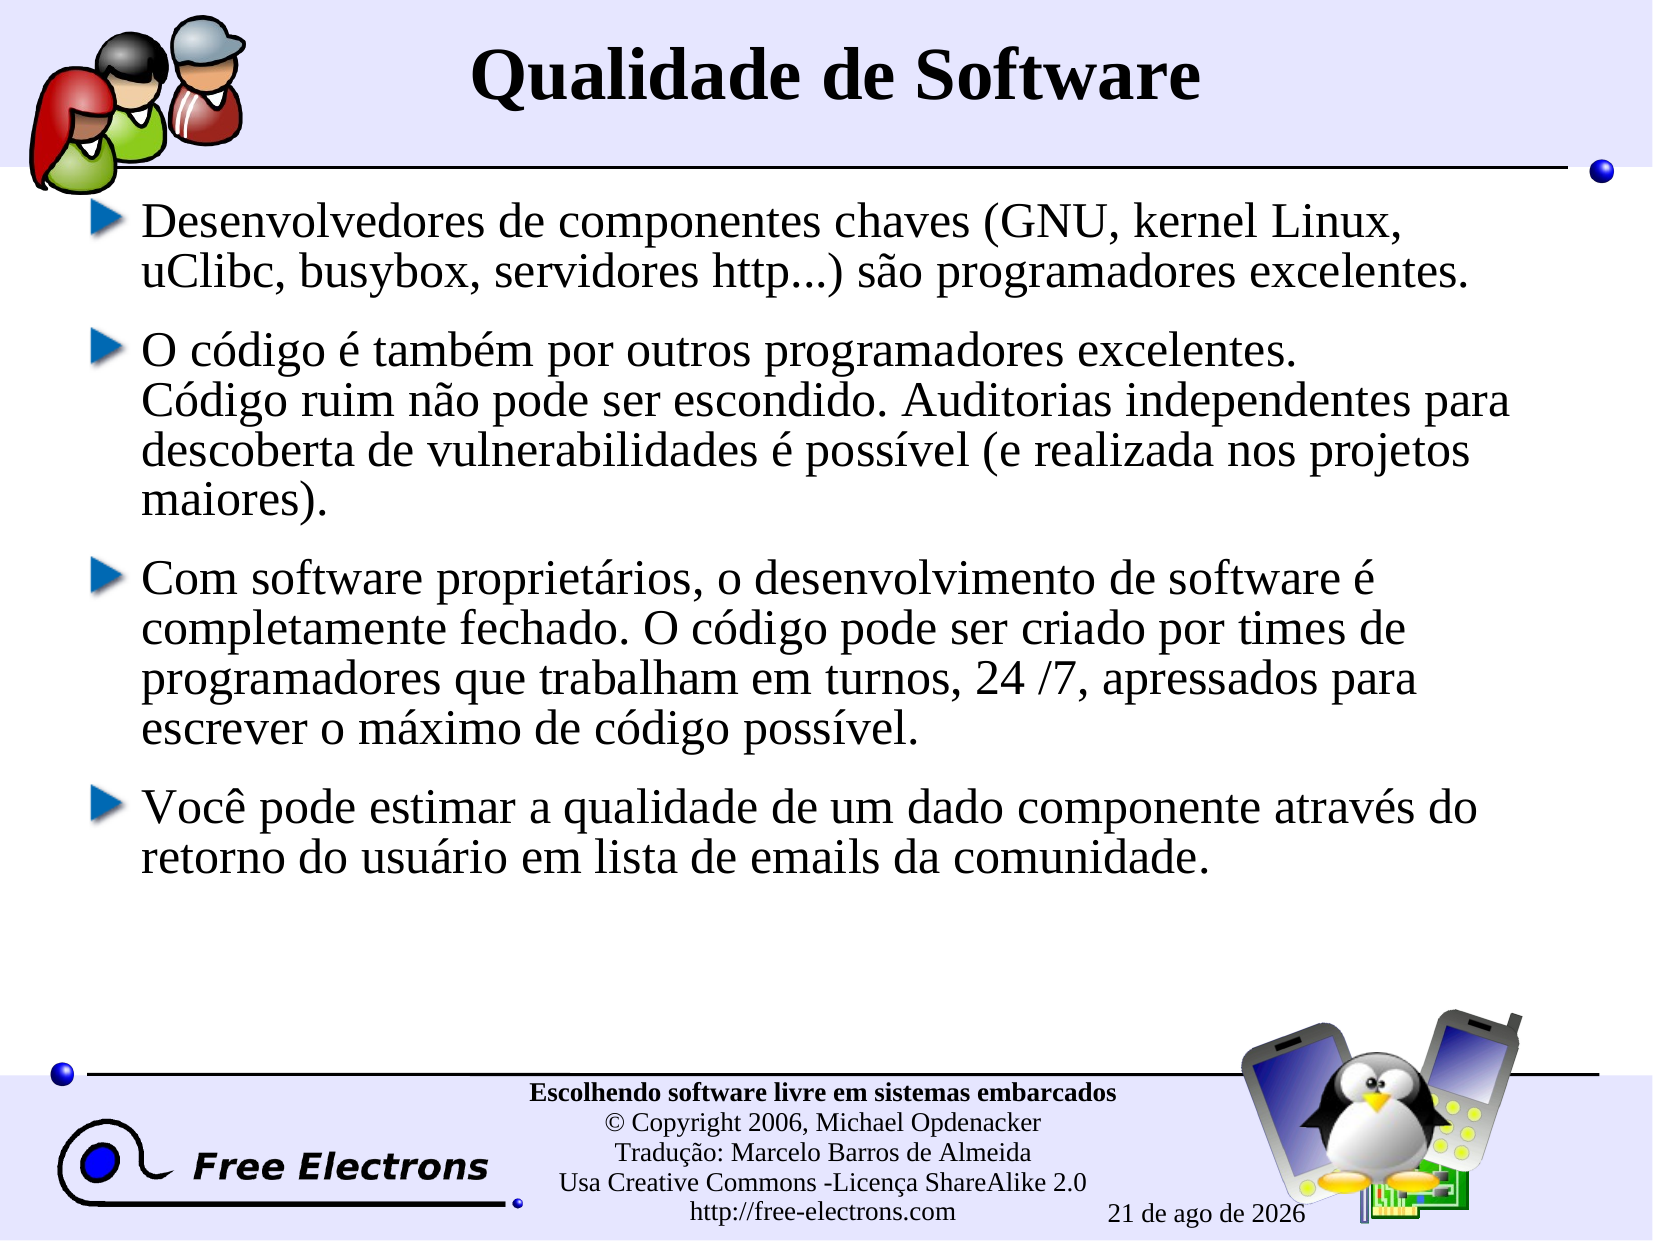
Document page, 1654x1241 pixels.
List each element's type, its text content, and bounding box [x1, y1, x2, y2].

title Qualidade de Software [246, 25, 1603, 124]
picture [50, 1108, 527, 1216]
list Desenvolvedores de componentes chaves (GNU, kernel Linux, uClibc, busybox, servidores http...) são programadores excelentes. O código é também por outros programadores excelentes. Código ruim não pode ser escondido. Auditorias independentes para descoberta de vulnerabilidades é possível (e realizada nos projetos maiores). Com software proprietários, o desenvolvimento de software é completamente fechado. O código pode ser criado por times de programadores que trabalham em turnos, 24 /7, apressados para escrever o máximo de código possível. Você pode estimar a qualidade de um dado componente através do retorno do usuário em lista de emails da comunidade. [70, 197, 1539, 1048]
picture [1225, 1048, 1526, 1241]
picture [29, 15, 246, 197]
